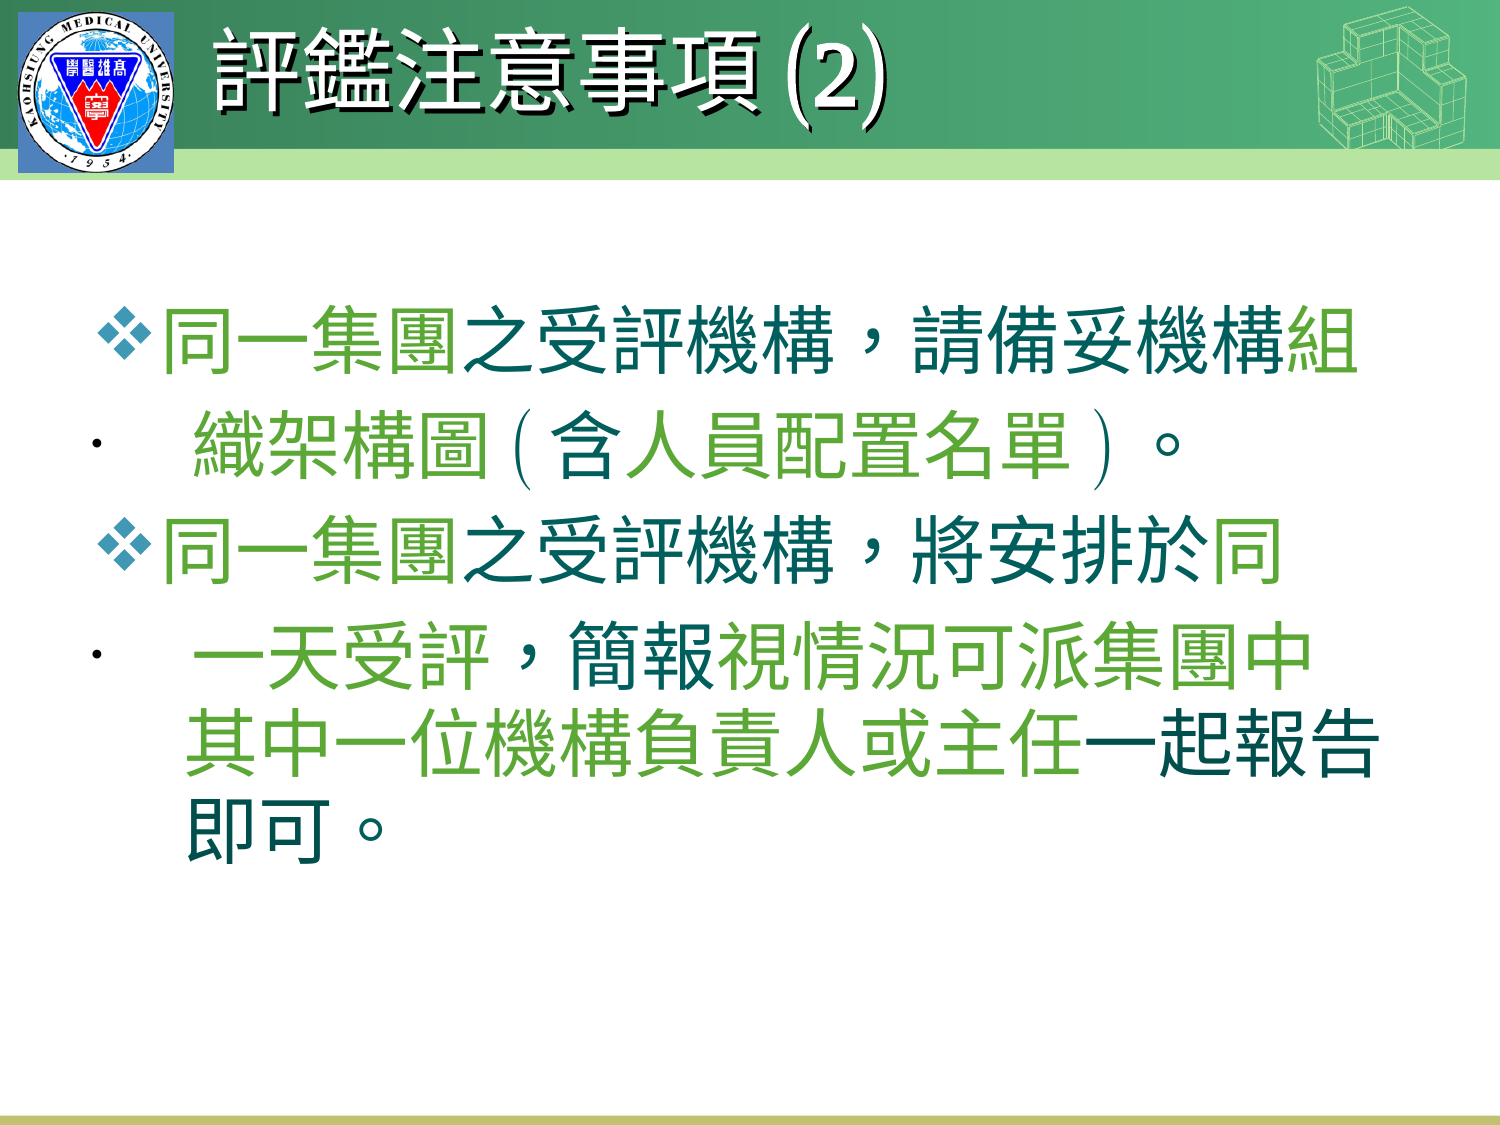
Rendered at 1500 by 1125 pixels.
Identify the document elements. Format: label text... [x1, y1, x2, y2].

list 同一集團之受評機構，請備妥機構組 織架構圖(含人員配置名單)。 同一集團之受評機構，將安排於同 一天受評，簡報視情況可派集團中其中一位機構負責人或主任一起報告即可。 [76, 291, 1398, 1024]
title 評鑑注意事項(2) [194, 5, 1308, 142]
picture [17, 11, 174, 173]
